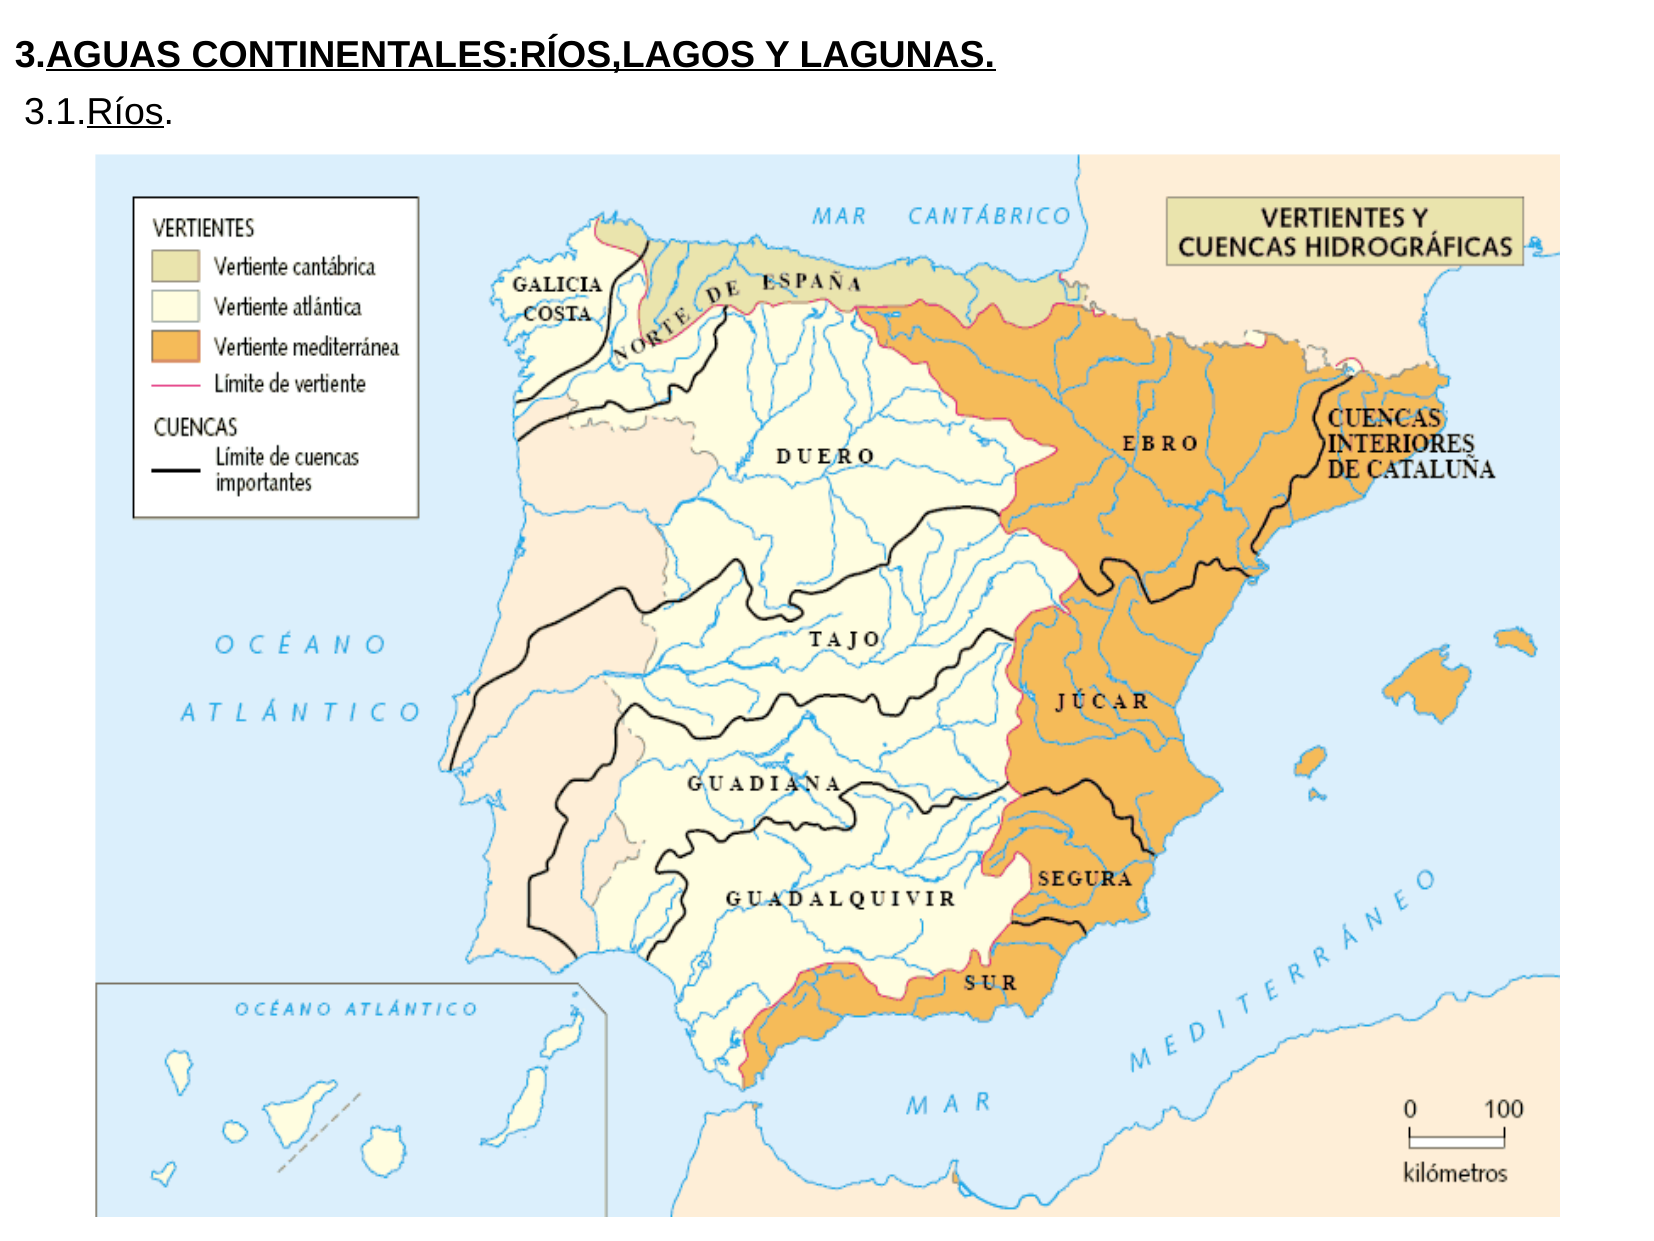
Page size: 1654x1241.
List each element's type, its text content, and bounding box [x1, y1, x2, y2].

text_box 3.AGUAS CONTINENTALES:RÍOS,LAGOS Y LAGUNAS. [0, 25, 1012, 83]
picture [94, 153, 1560, 1217]
text_box 3.1.Ríos. [9, 82, 189, 140]
